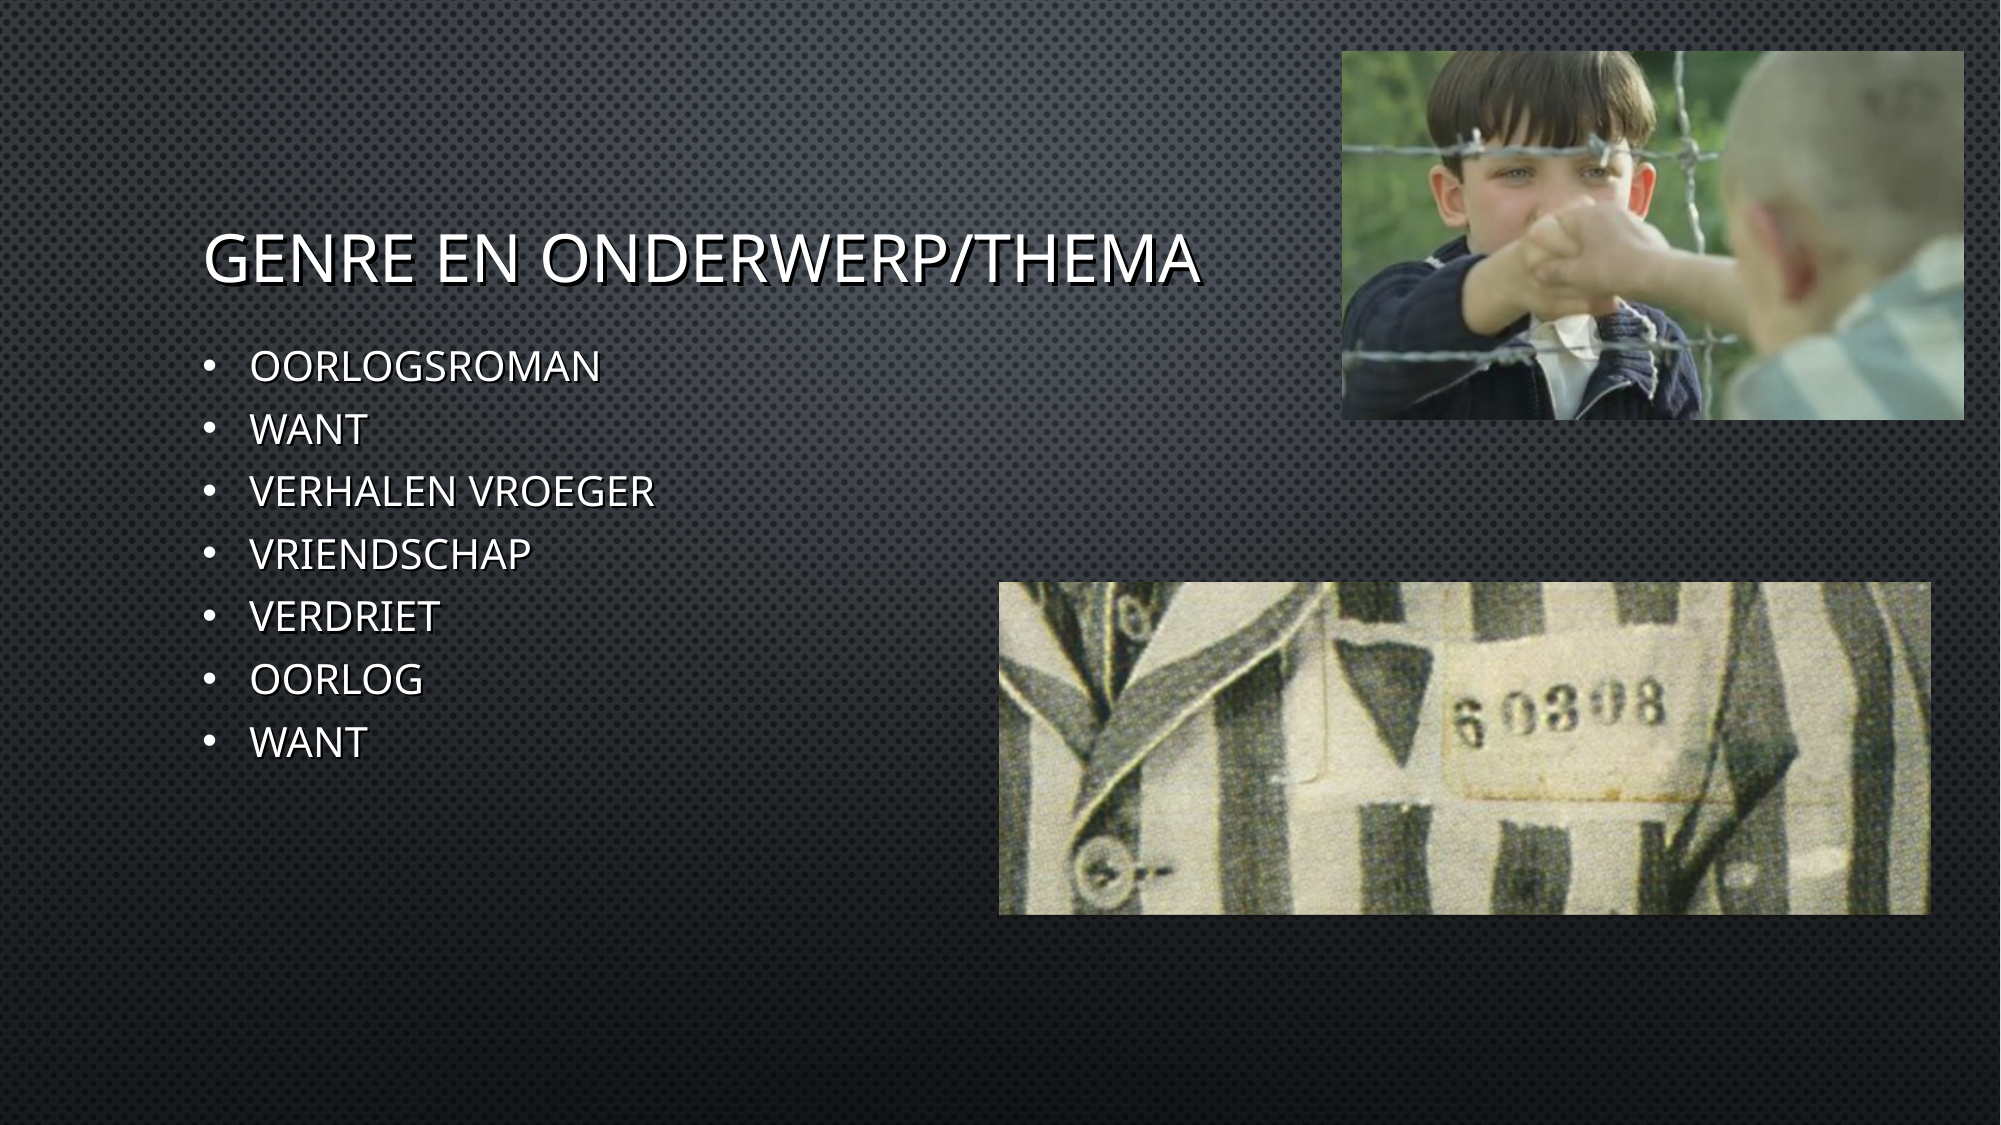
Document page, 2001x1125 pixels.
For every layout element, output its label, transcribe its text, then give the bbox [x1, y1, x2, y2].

list Oorlogsroman want Verhalen vroeger Vriendschap Verdriet Oorlog want [187, 296, 1813, 809]
picture [999, 582, 1931, 917]
picture [1342, 51, 1964, 420]
title Genre en onderwerp/thema [187, 99, 1342, 296]
